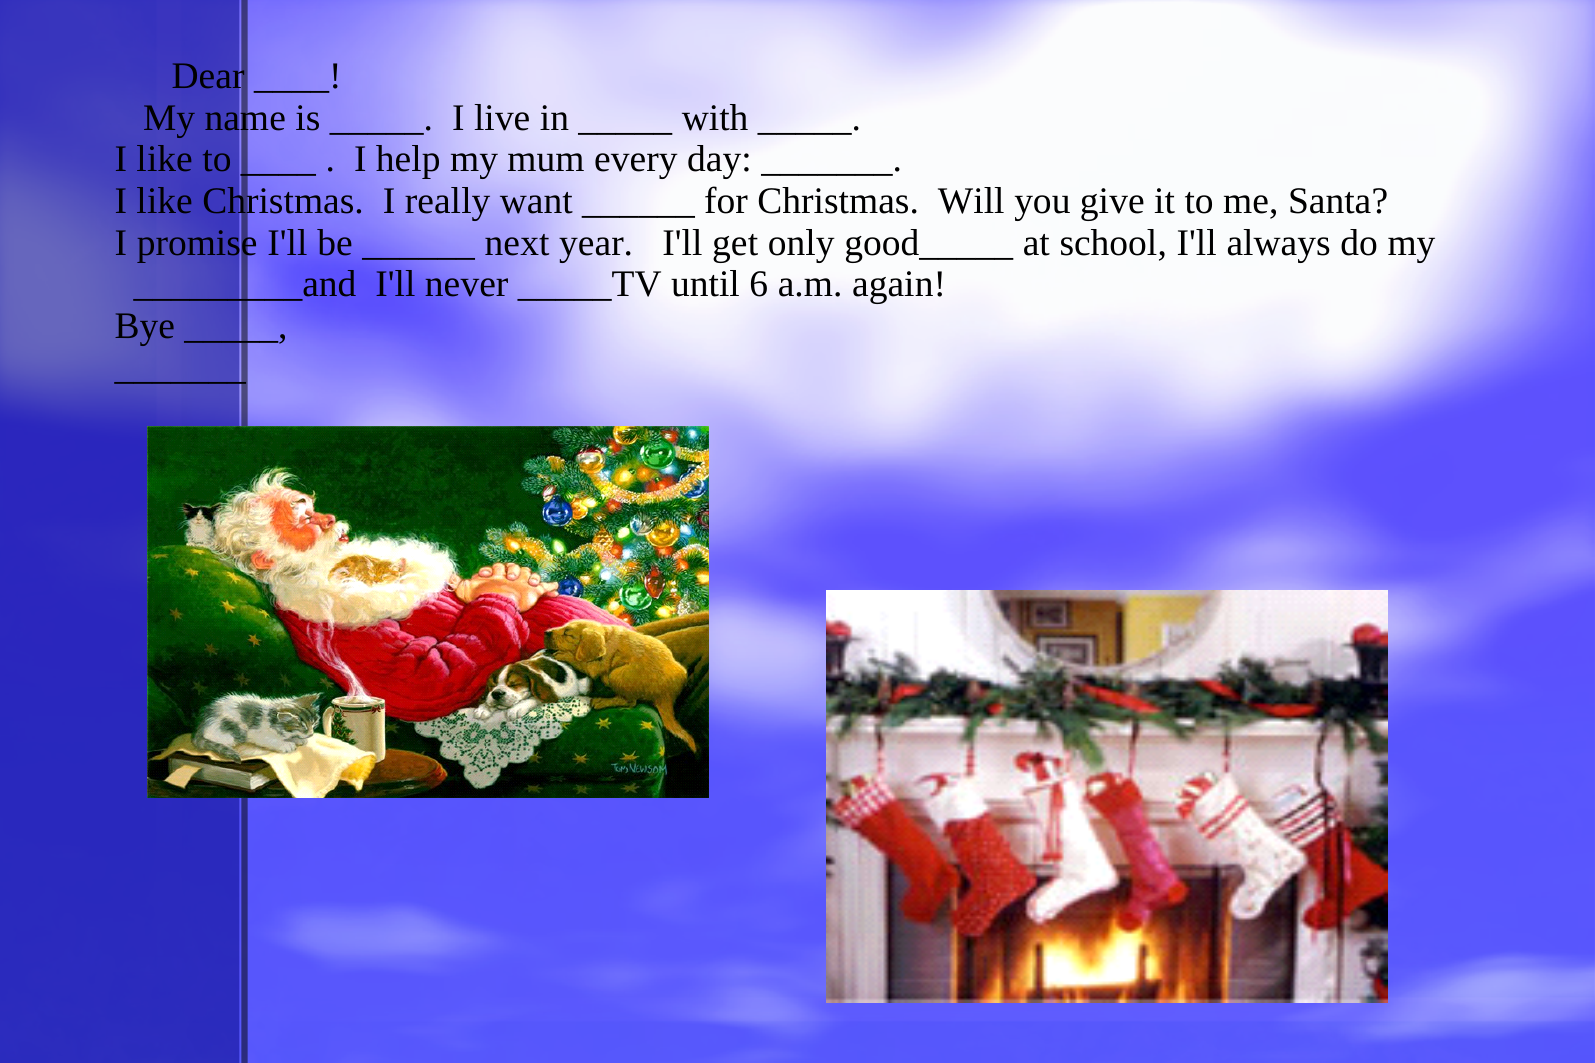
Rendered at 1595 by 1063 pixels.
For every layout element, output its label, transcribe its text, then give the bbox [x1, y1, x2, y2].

picture [147, 426, 709, 798]
picture [826, 590, 1388, 1003]
subtitle Dear ____! My name is _____. I live in _____ with _____. I like to ____ . I help my mum every day: _______. I like Christmas. I really want ______ for Christmas. Will you give it to me, Santa? I promise I'll be ______ next year. I'll get only good_____ at school, I'll always do my _________and I'll never _____TV until 6 a.m. again! Bye _____, _______ [114, 51, 1477, 392]
